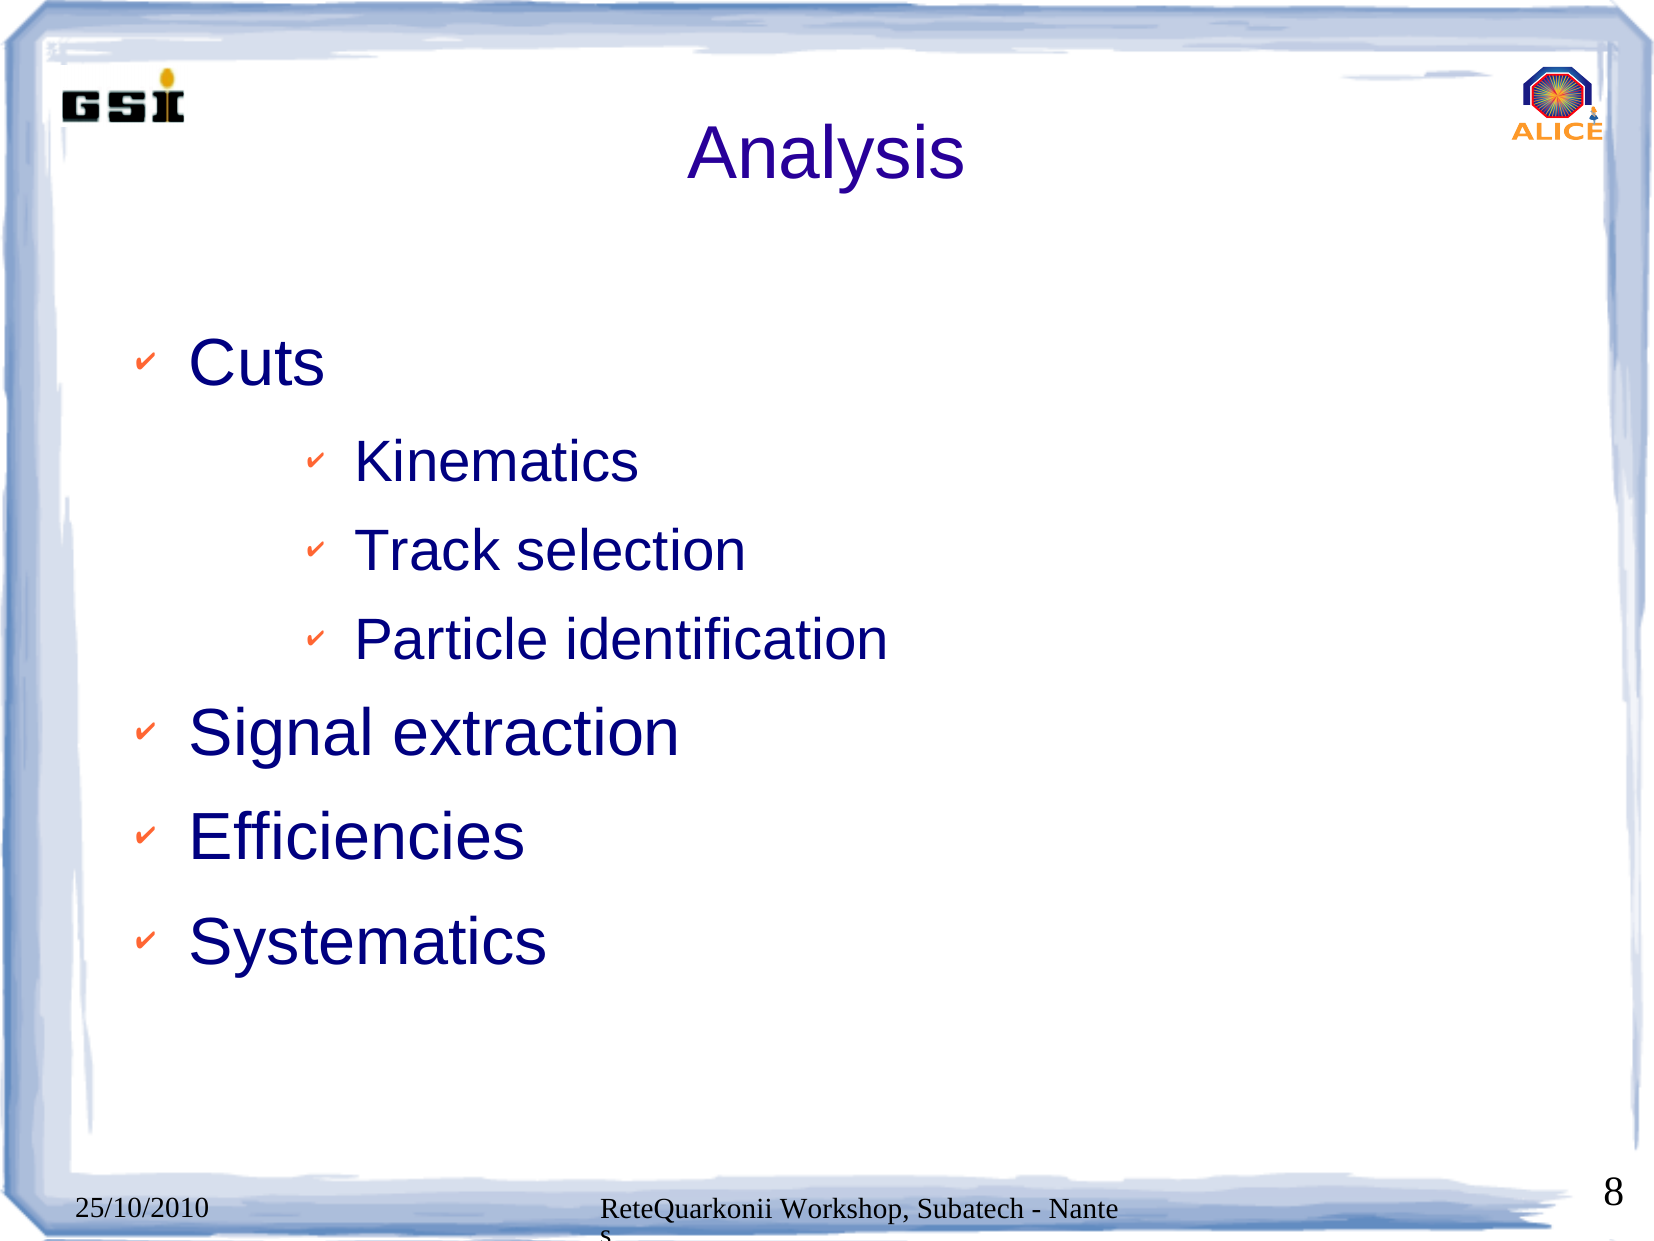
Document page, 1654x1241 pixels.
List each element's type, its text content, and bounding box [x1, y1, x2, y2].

list Cuts Kinematics Track selection Particle identification Signal extraction Efficiencies Systematics [118, 324, 1571, 1107]
title Analysis [82, 49, 1571, 257]
picture [0, 0, 1654, 1241]
